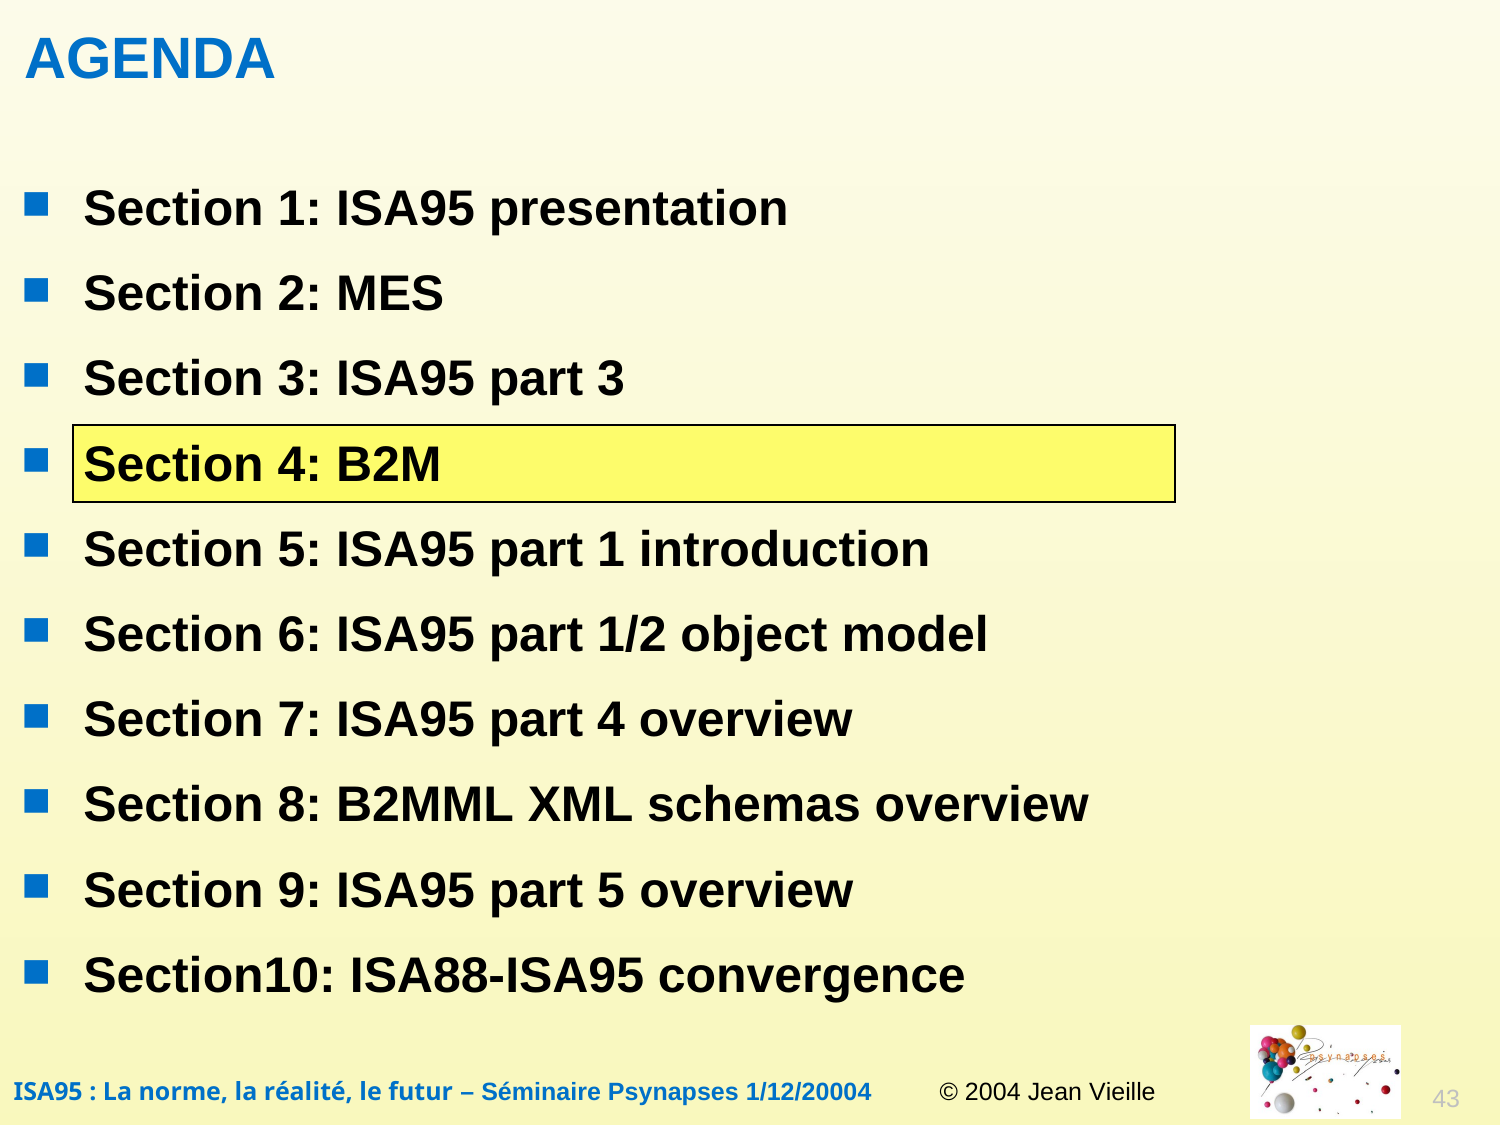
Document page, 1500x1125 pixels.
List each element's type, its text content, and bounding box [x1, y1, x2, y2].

list Section 1: ISA95 presentation Section 2: MES Section 3: ISA95 part 3 Section 4: B2M Section 5: ISA95 part 1 introduction Section 6: ISA95 part 1/2 object model Section 7: ISA95 part 4 overview Section 8: B2MML XML schemas overview Section 9: ISA95 part 5 overview Section10: ISA88-ISA95 convergence [12, 174, 1476, 1026]
title AGENDA [9, 12, 1476, 151]
picture [1250, 1026, 1401, 1119]
